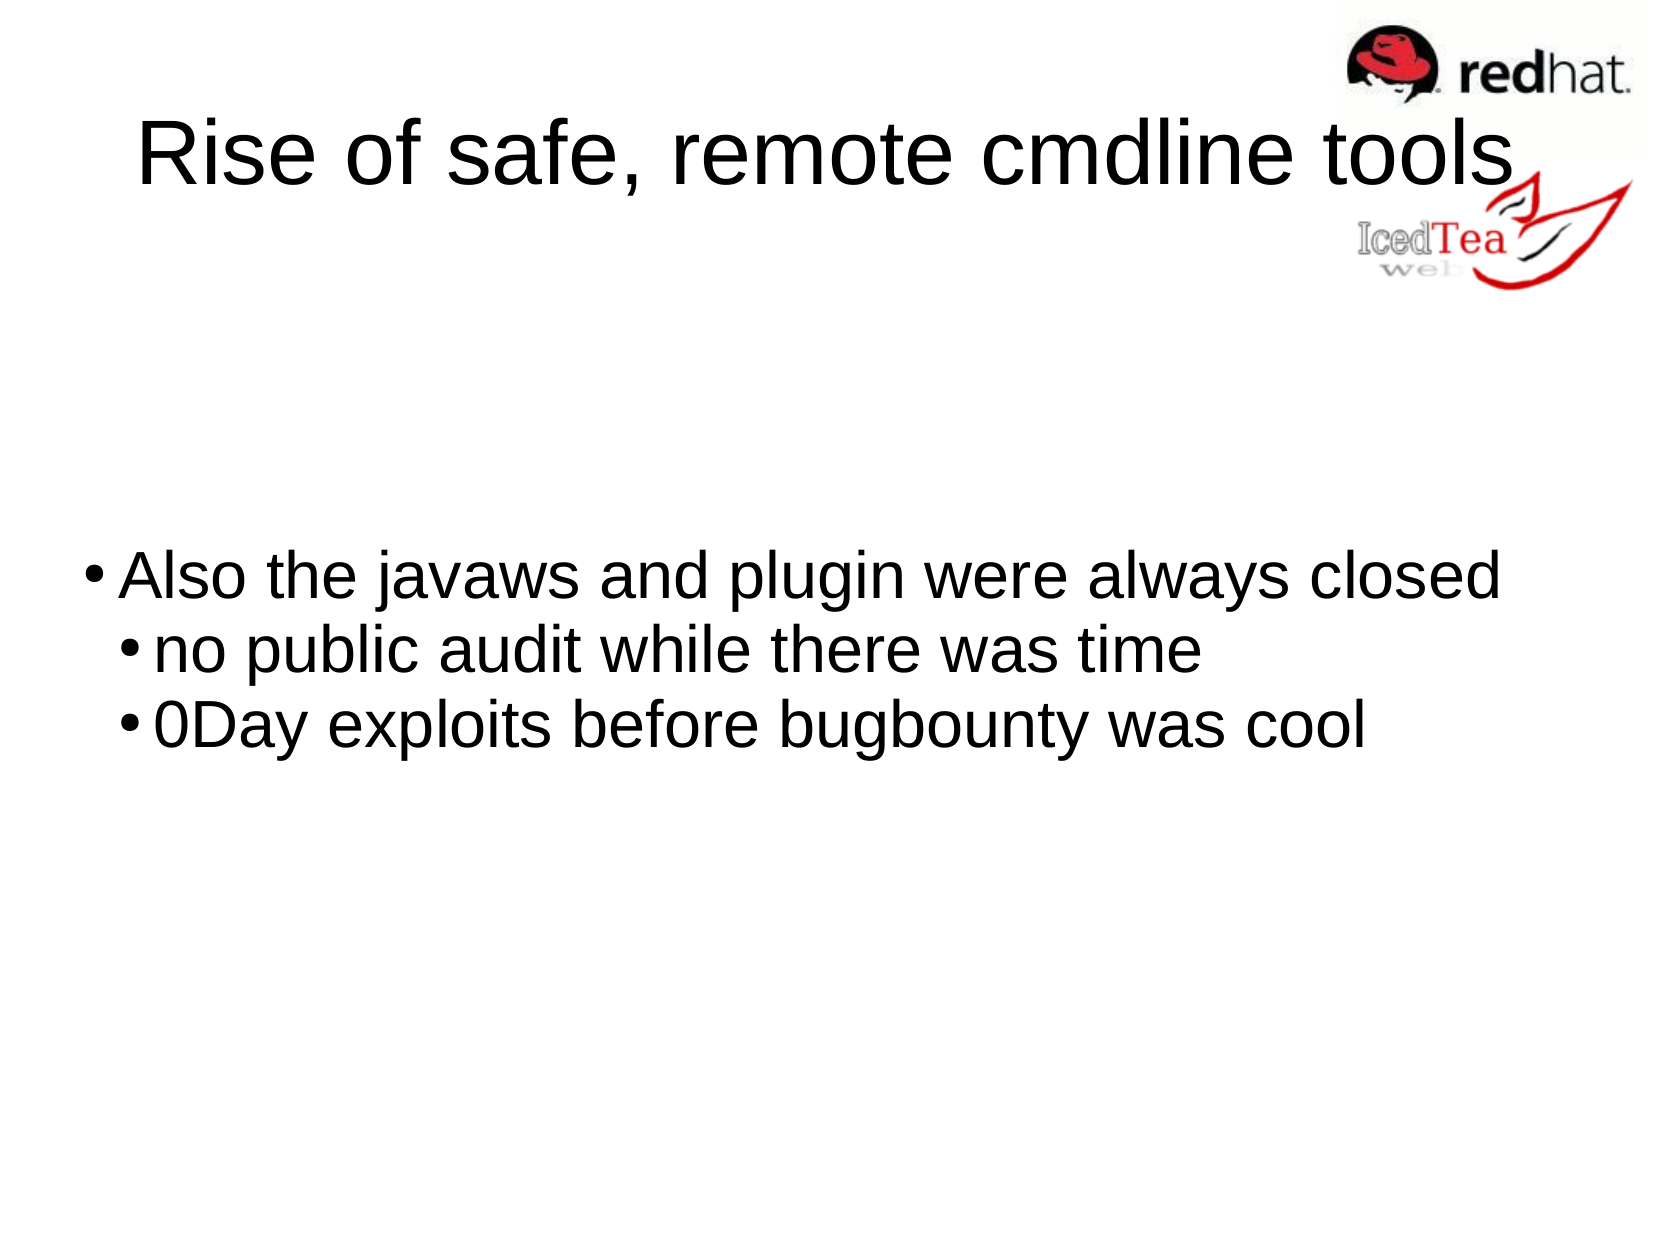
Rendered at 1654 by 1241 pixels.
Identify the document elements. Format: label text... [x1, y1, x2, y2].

title Rise of safe, remote cmdline tools [82, 49, 1571, 257]
subtitle Also the javaws and plugin were always closed no public audit while there was time 0Day exploits before bugbounty was cool [82, 290, 1571, 1010]
picture [1335, 2, 1648, 316]
